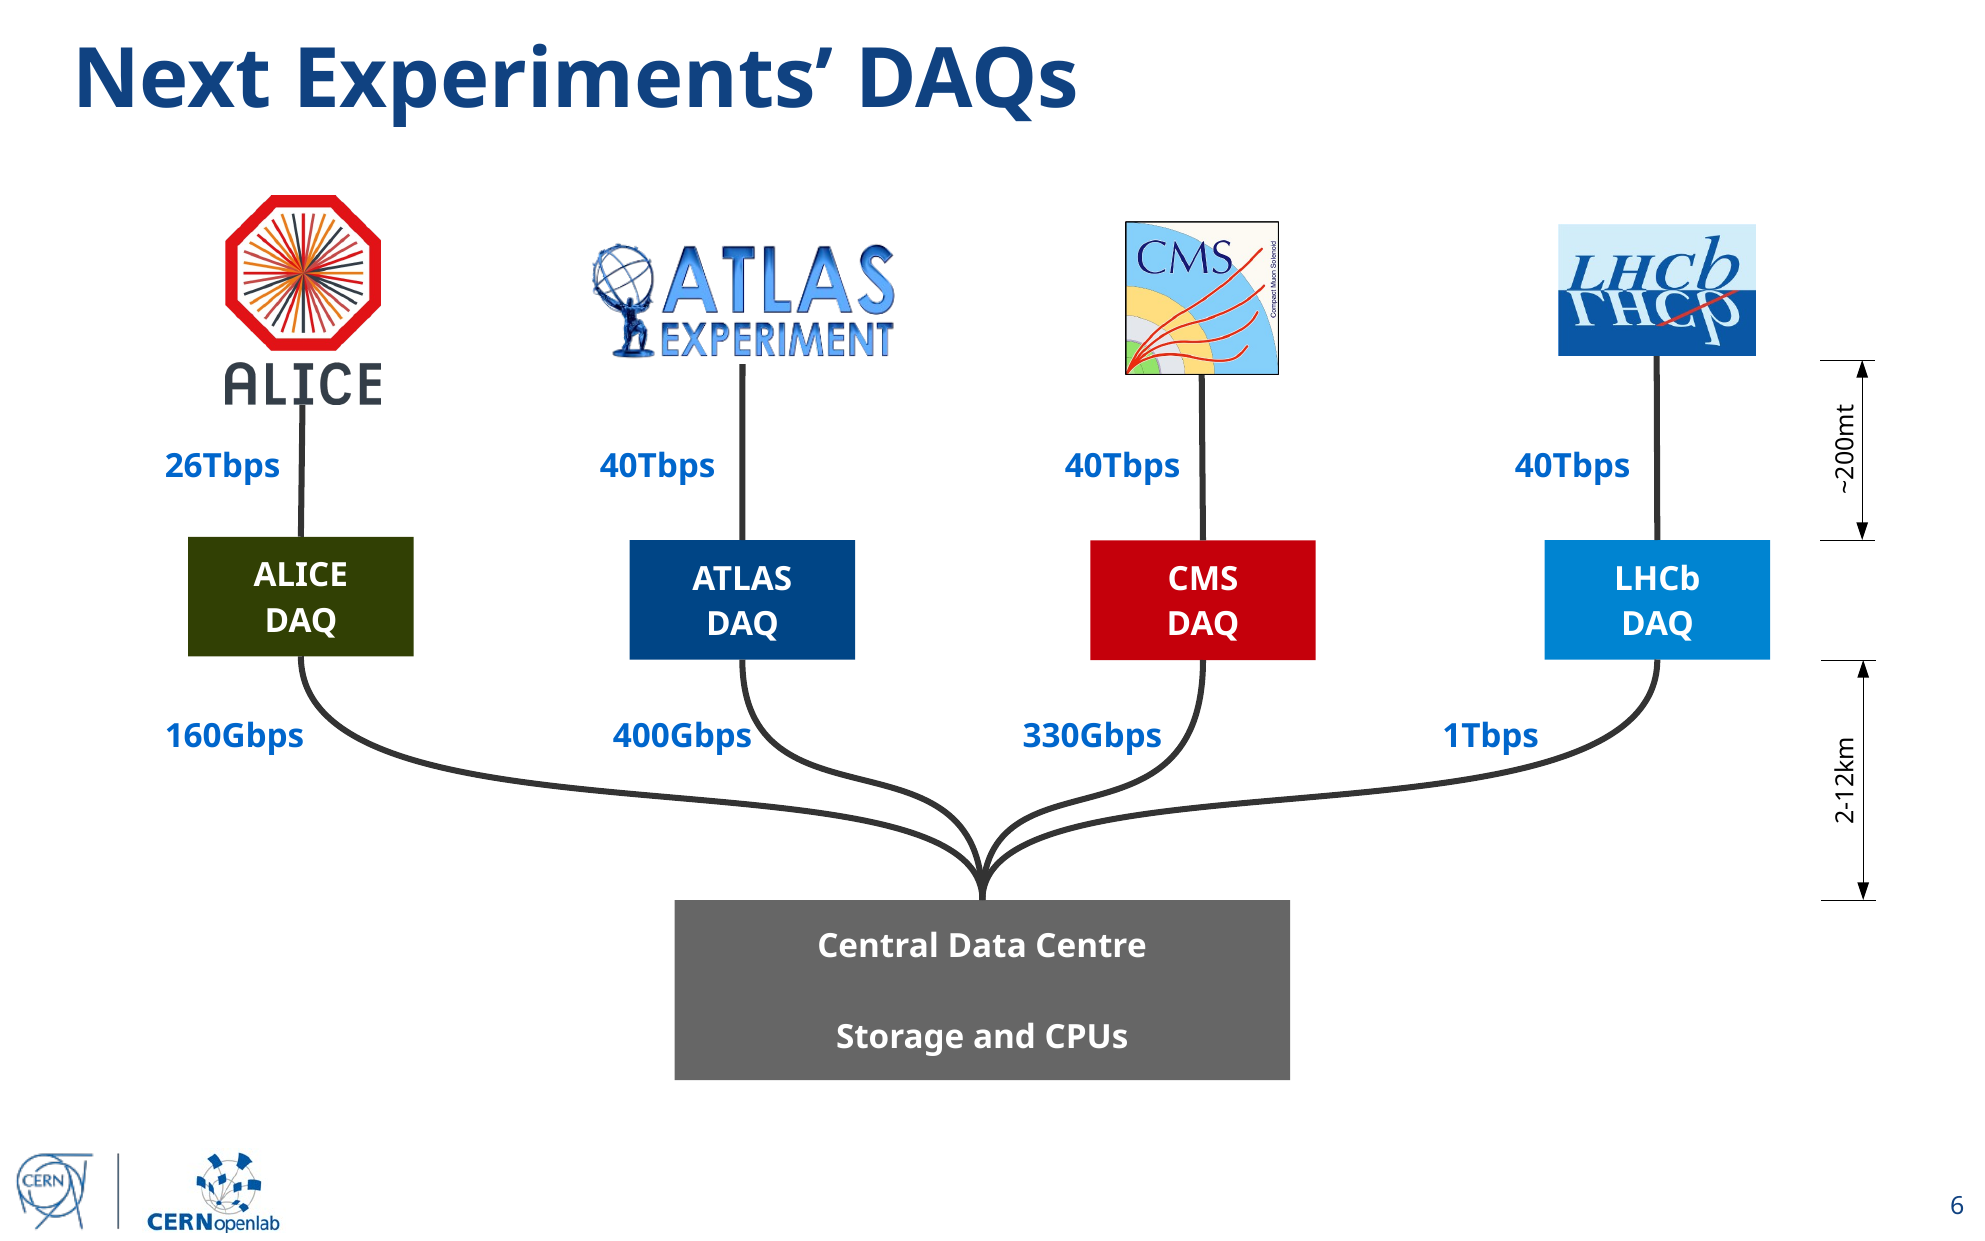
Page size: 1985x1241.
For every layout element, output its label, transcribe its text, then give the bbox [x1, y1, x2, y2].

text_box ATLAS DAQ [629, 540, 856, 660]
title Next Experiments’ DAQs [72, 0, 1834, 166]
text_box 160Gbps [150, 705, 346, 761]
text_box CMS DAQ [1090, 540, 1316, 661]
picture [585, 236, 901, 365]
text_box 26Tbps [150, 435, 346, 496]
text_box Central Data Centre Storage and CPUs [674, 900, 1291, 1081]
text_box 40Tbps [1050, 435, 1246, 496]
text_box 1Tbps [1410, 705, 1621, 801]
text_box 40Tbps [1500, 435, 1696, 496]
picture [1125, 221, 1279, 376]
picture [225, 195, 381, 406]
picture [142, 1148, 286, 1233]
picture [19, 1188, 64, 1207]
picture [38, 1207, 55, 1215]
picture [1558, 224, 1756, 357]
text_box 330Gbps [1008, 705, 1204, 766]
text_box 40Tbps [585, 435, 781, 496]
picture [16, 1188, 64, 1236]
text_box 400Gbps [598, 705, 794, 766]
text_box ALICE DAQ [188, 536, 414, 657]
picture [51, 1200, 64, 1215]
text_box LHCb DAQ [1544, 540, 1771, 660]
